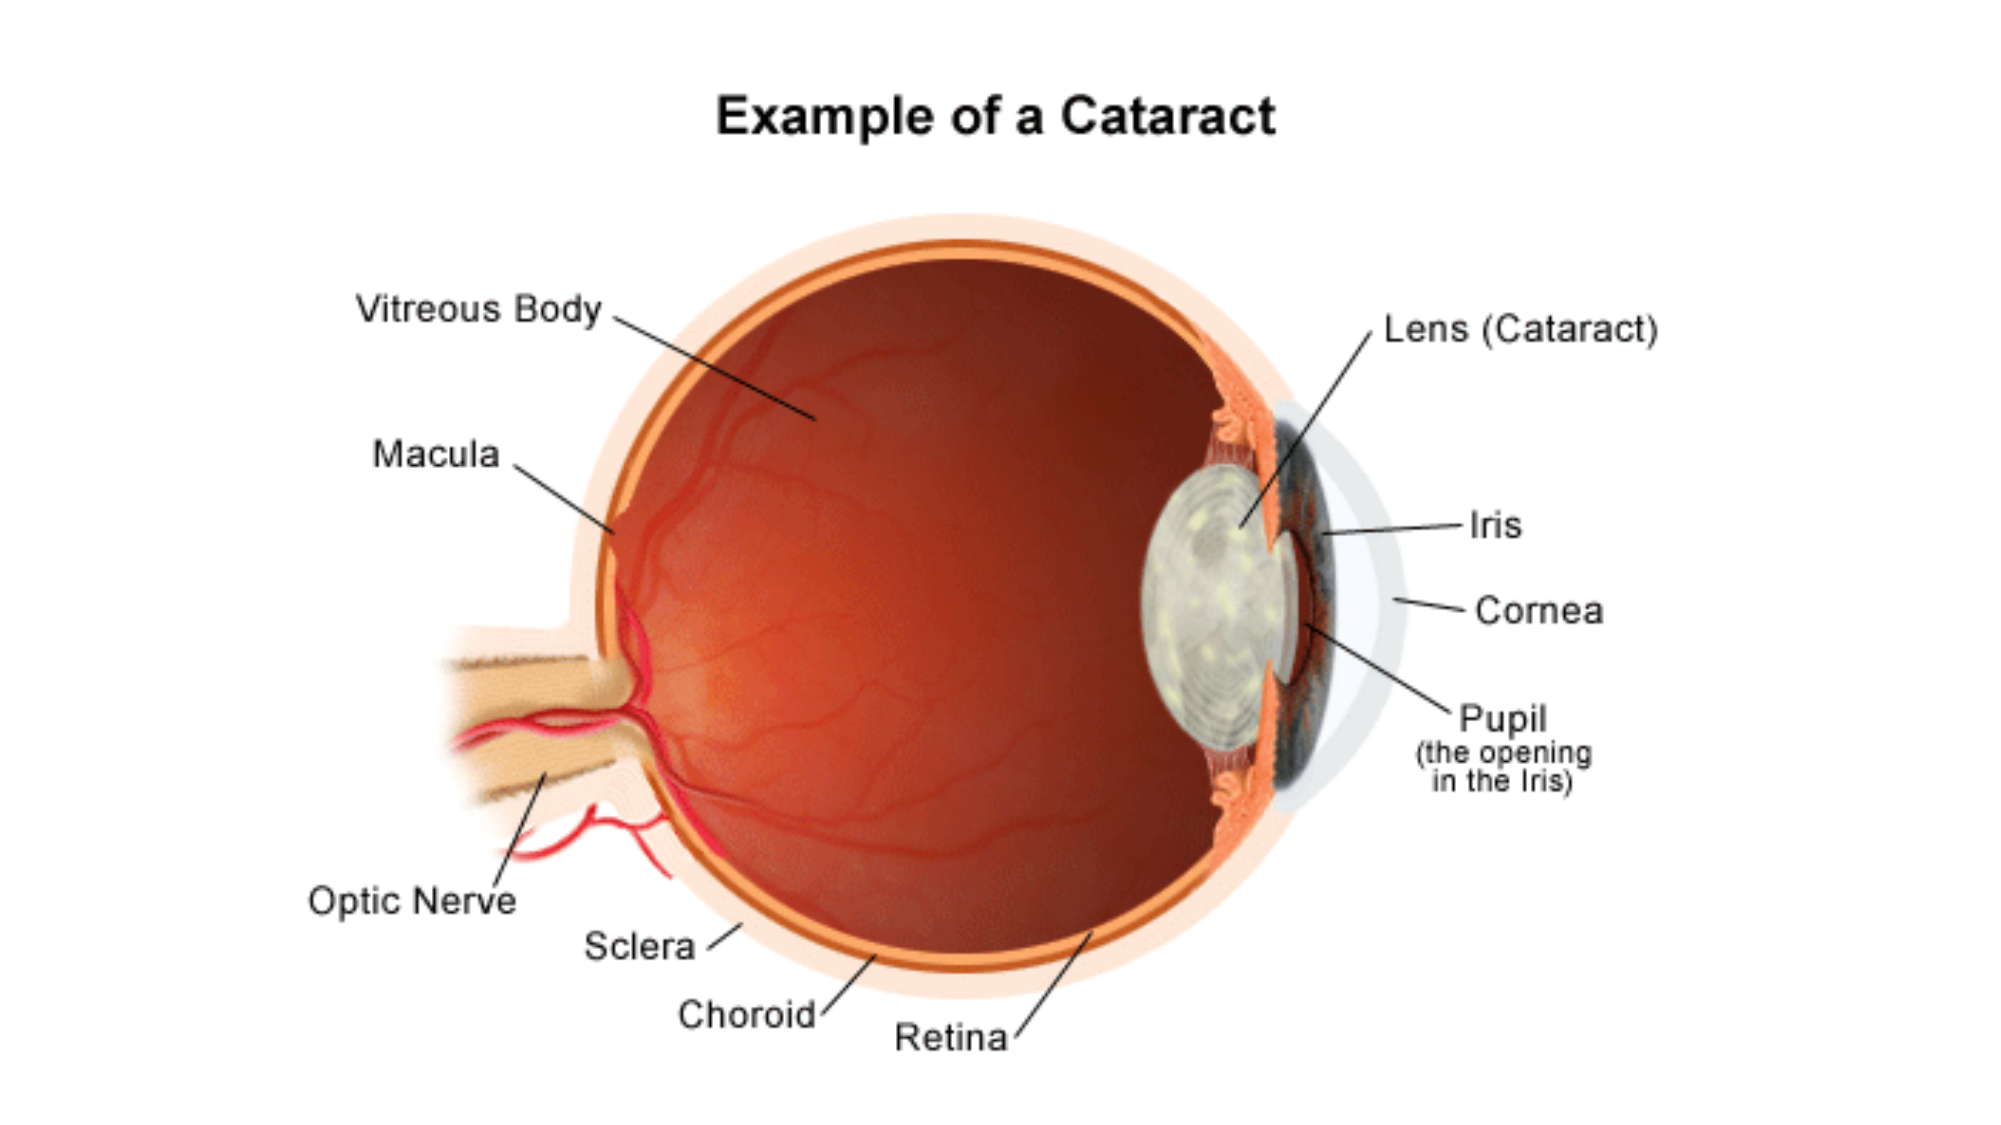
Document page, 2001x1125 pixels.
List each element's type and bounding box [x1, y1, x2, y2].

picture [243, 55, 1752, 1094]
